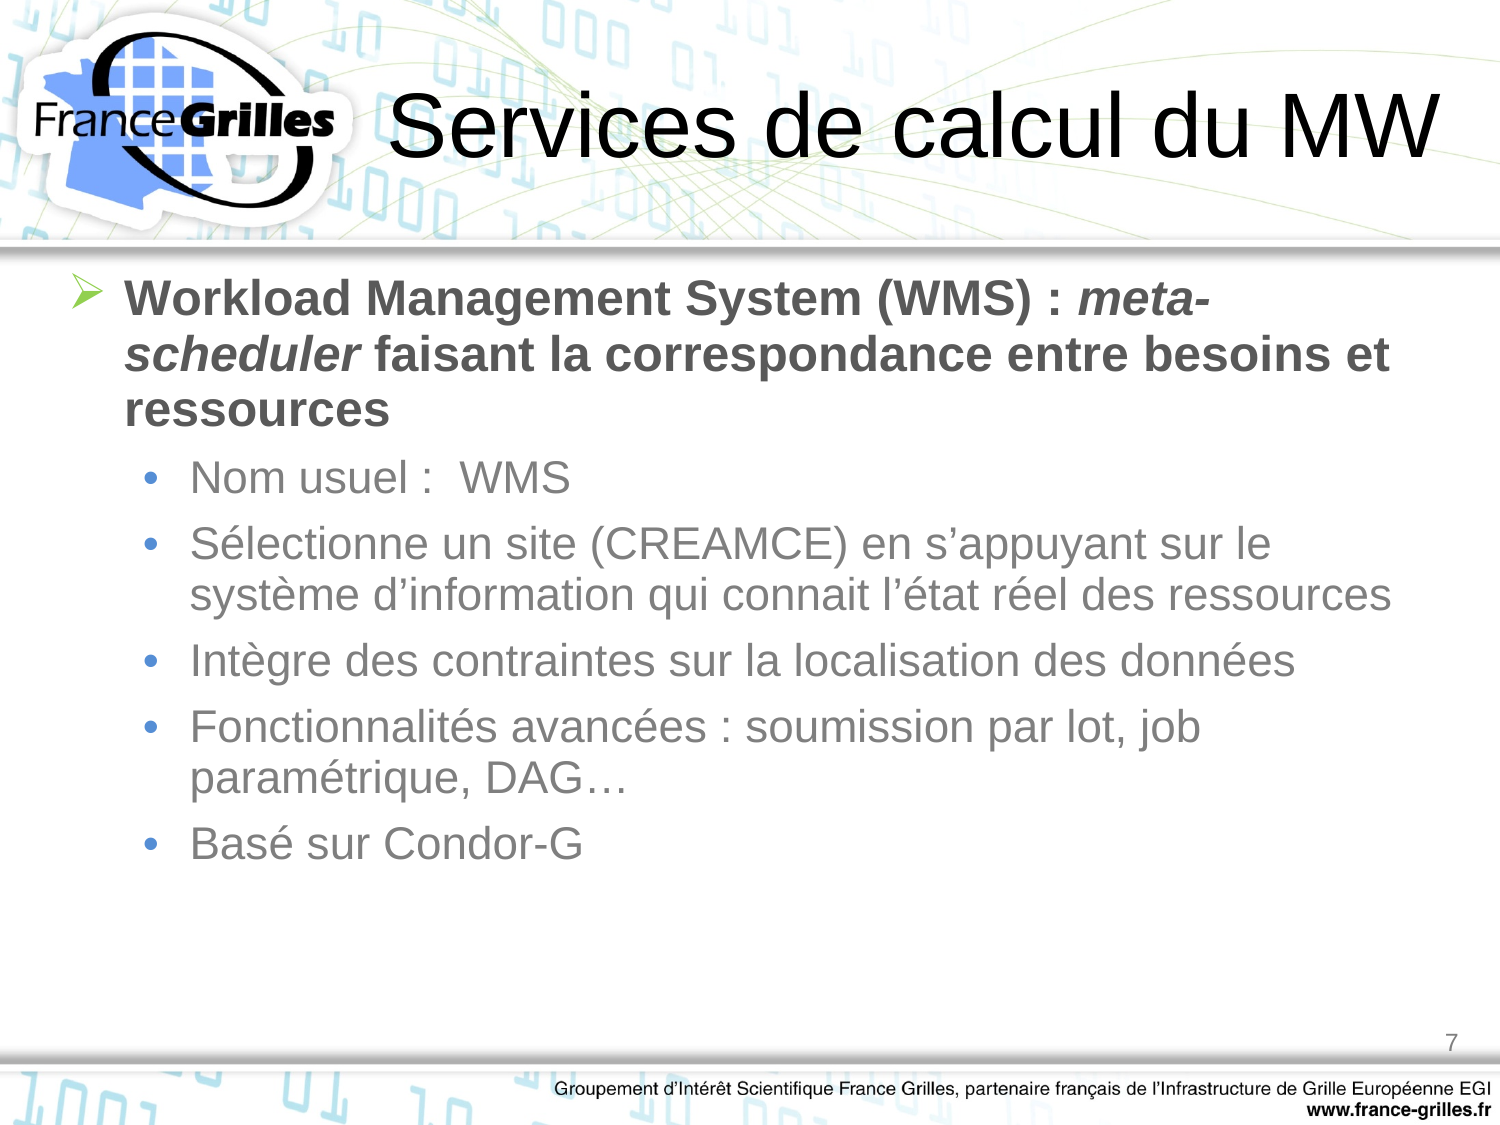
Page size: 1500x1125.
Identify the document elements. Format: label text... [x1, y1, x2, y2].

picture [0, 0, 1500, 1125]
list Workload Management System (WMS) : meta-scheduler faisant la correspondance entre besoins et ressources Nom usuel : WMS Sélectionne un site (CREAMCE) en s’appuyant sur le système d’information qui connait l’état réel des ressources Intègre des contraintes sur la localisation des données Fonctionnalités avancées : soumission par lot, job paramétrique, DAG… Basé sur Condor-G [53, 262, 1459, 1024]
title Services de calcul du MW [372, 7, 1459, 244]
